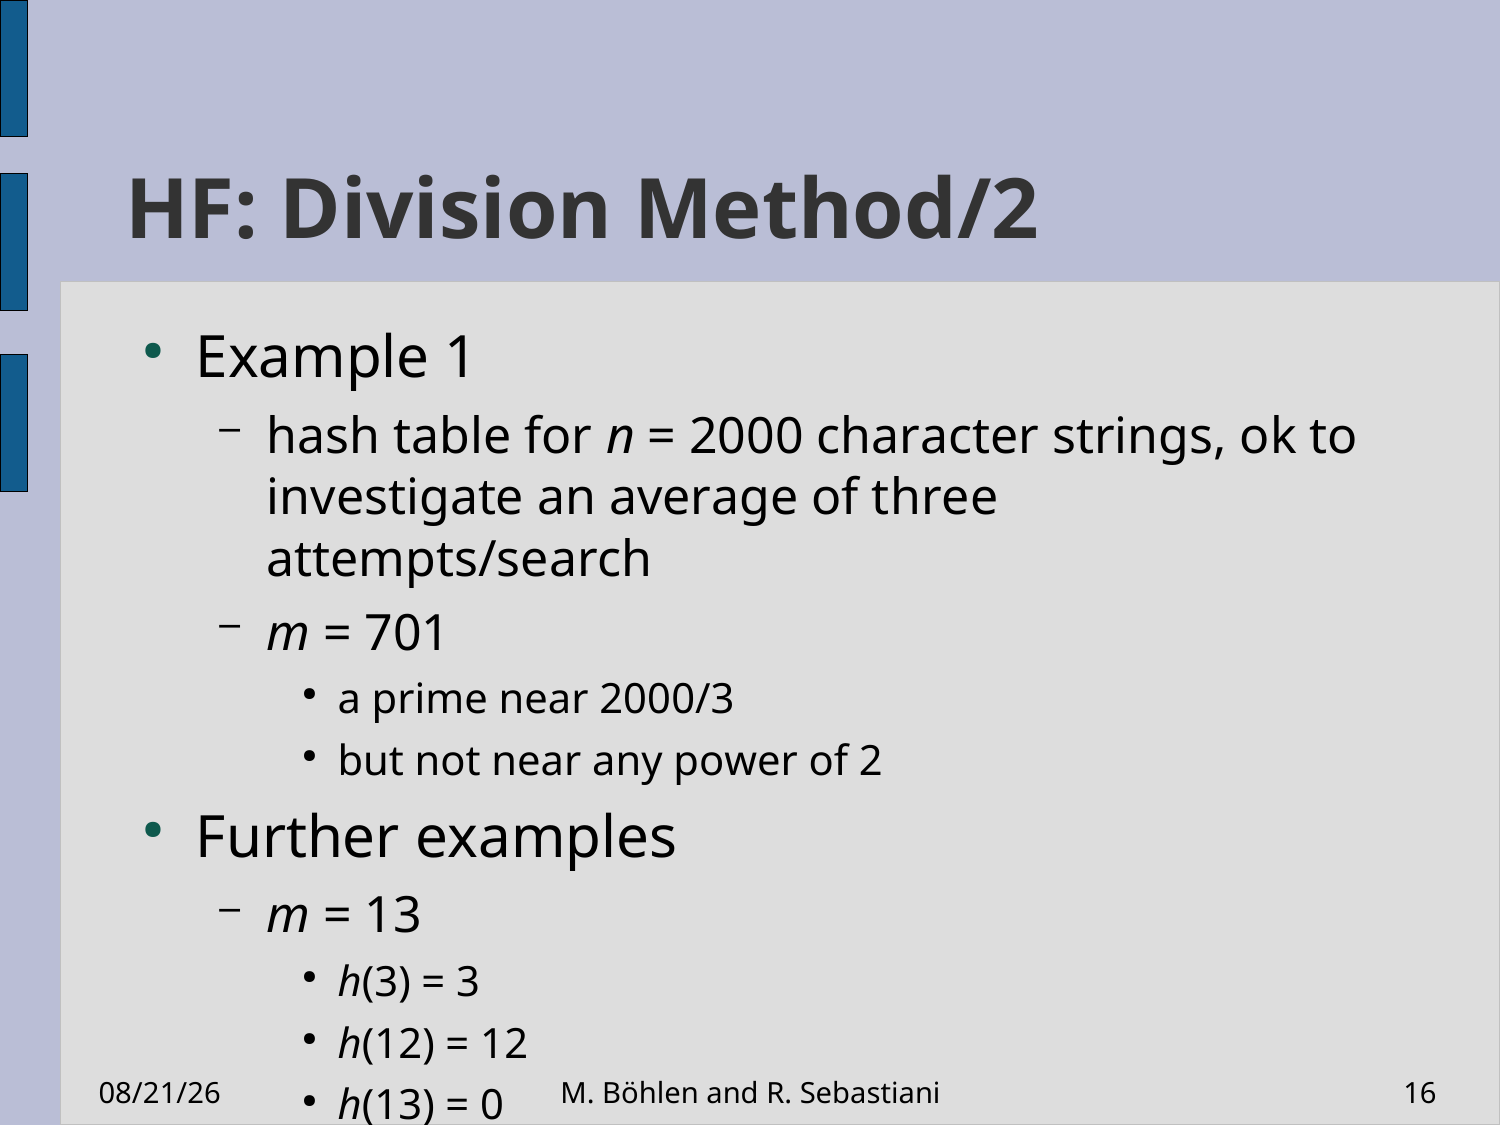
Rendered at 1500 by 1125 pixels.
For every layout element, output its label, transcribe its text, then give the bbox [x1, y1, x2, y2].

title HF: Division Method/2 [110, 67, 1392, 271]
list Example 1 hash table for n = 2000 character strings, ok to investigate an average of three attempts/search m = 701 a prime near 2000/3 but not near any power of 2 Further examples m = 13 h(3) = 3 h(12) = 12 h(13) = 0 [110, 312, 1392, 1037]
